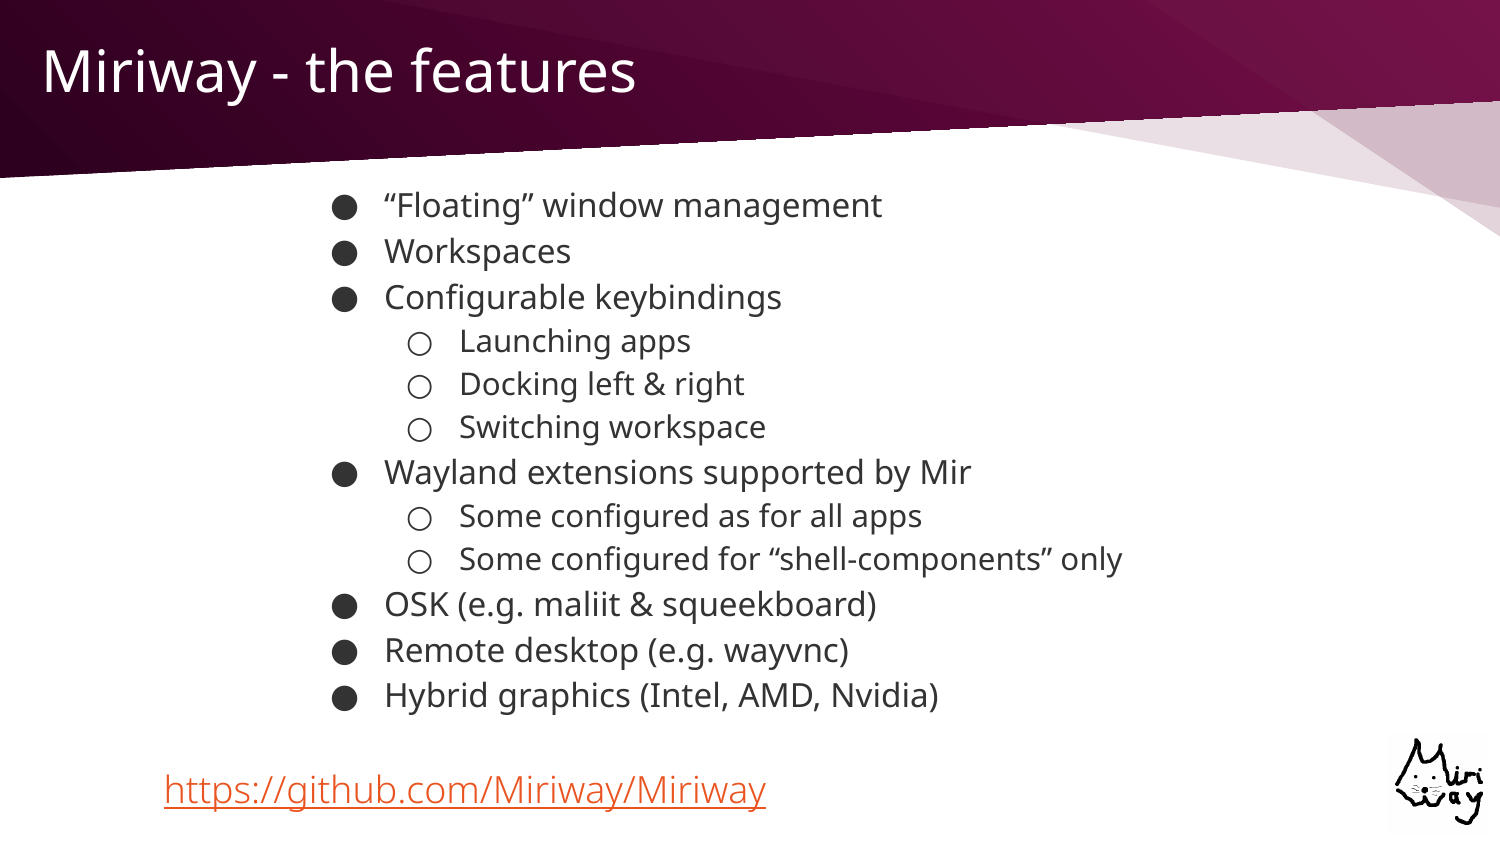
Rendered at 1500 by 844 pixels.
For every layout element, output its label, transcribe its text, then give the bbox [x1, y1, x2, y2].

title Miriway - the features [41, 5, 1336, 134]
picture [1387, 732, 1491, 836]
subtitle https://github.com/Miriway/Miriway [152, 754, 1369, 821]
list “Floating” window management Workspaces Configurable keybindings Launching apps Docking left & right Switching workspace Wayland extensions supported by Mir Some configured as for all apps Some configured for “shell-components” only OSK (e.g. maliit & squeekboard) Remote desktop (e.g. wayvnc) Hybrid graphics (Intel, AMD, Nvidia) [297, 172, 1203, 708]
